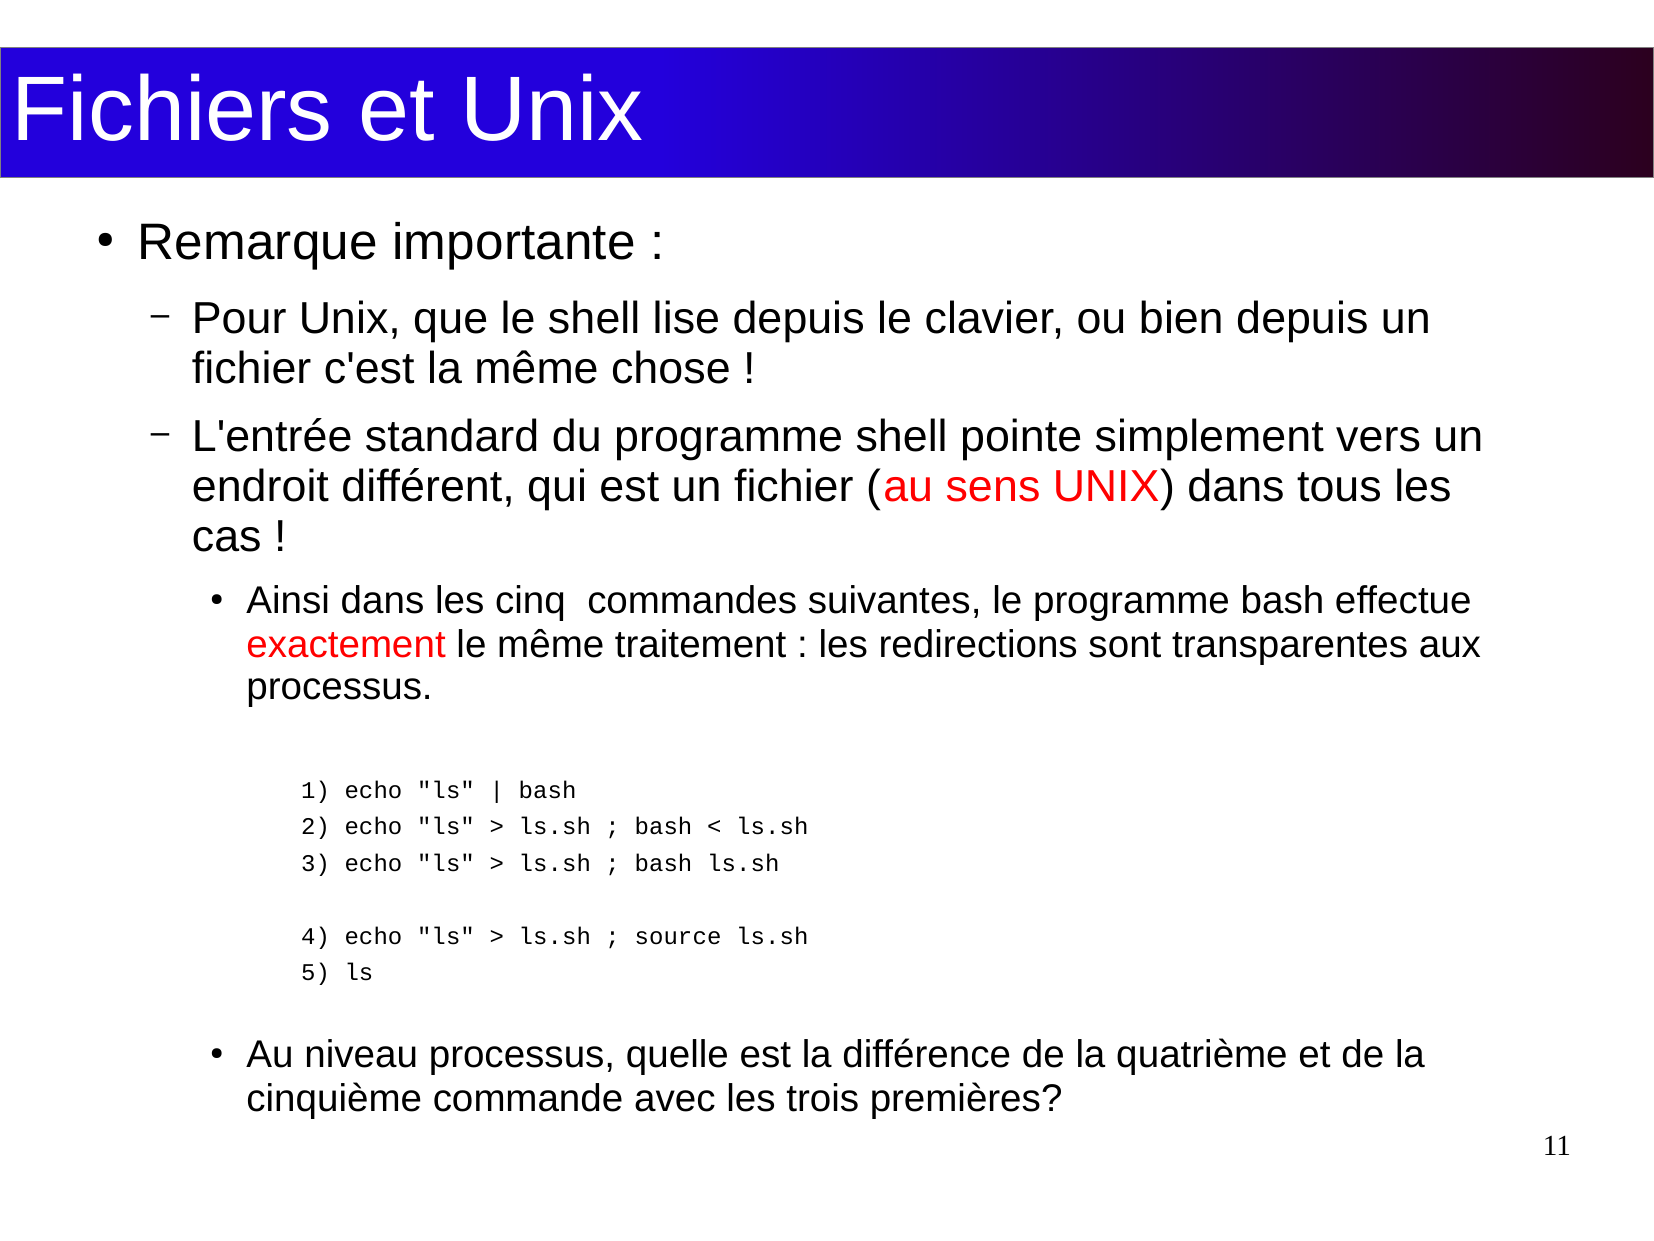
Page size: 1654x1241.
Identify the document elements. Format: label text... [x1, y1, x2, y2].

list Remarque importante : Pour Unix, que le shell lise depuis le clavier, ou bien depuis un fichier c'est la même chose ! L'entrée standard du programme shell pointe simplement vers un endroit différent, qui est un fichier (au sens UNIX) dans tous les cas ! Ainsi dans les cinq commandes suivantes, le programme bash effectue exactement le même traitement : les redirections sont transparentes aux processus. 1) echo "ls" | bash 2) echo "ls" > ls.sh ; bash < ls.sh 3) echo "ls" > ls.sh ; bash ls.sh 4) echo "ls" > ls.sh ; source ls.sh 5) ls Au niveau processus, quelle est la différence de la quatrième et de la cinquième commande avec les trois premières? [82, 212, 1538, 1123]
title Fichiers et Unix [11, 5, 1642, 213]
